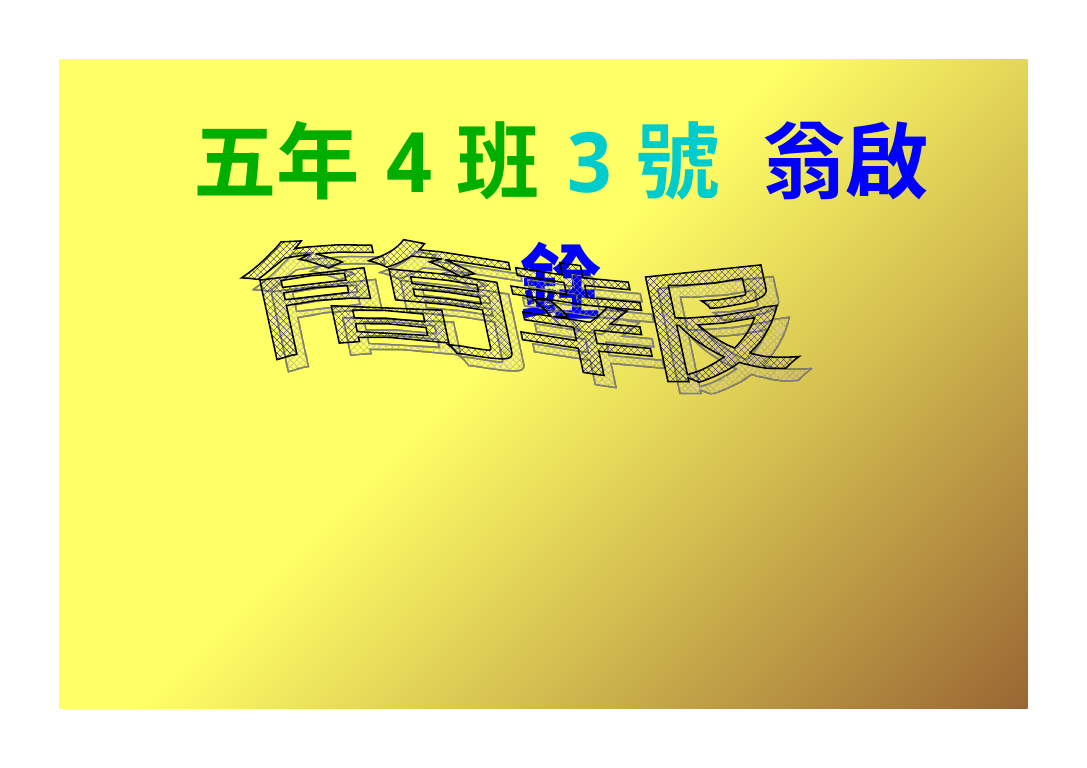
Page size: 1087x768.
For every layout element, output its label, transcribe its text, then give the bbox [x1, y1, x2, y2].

text_box 簡報 [241, 240, 374, 360]
text_box 簡報 [511, 262, 653, 376]
text_box 簡報 [645, 264, 800, 383]
text_box 簡報 [331, 305, 449, 344]
picture [118, 383, 1028, 709]
text_box 簡報 [368, 239, 512, 359]
text_box 五年4班3號 翁啟銓 [147, 88, 975, 204]
